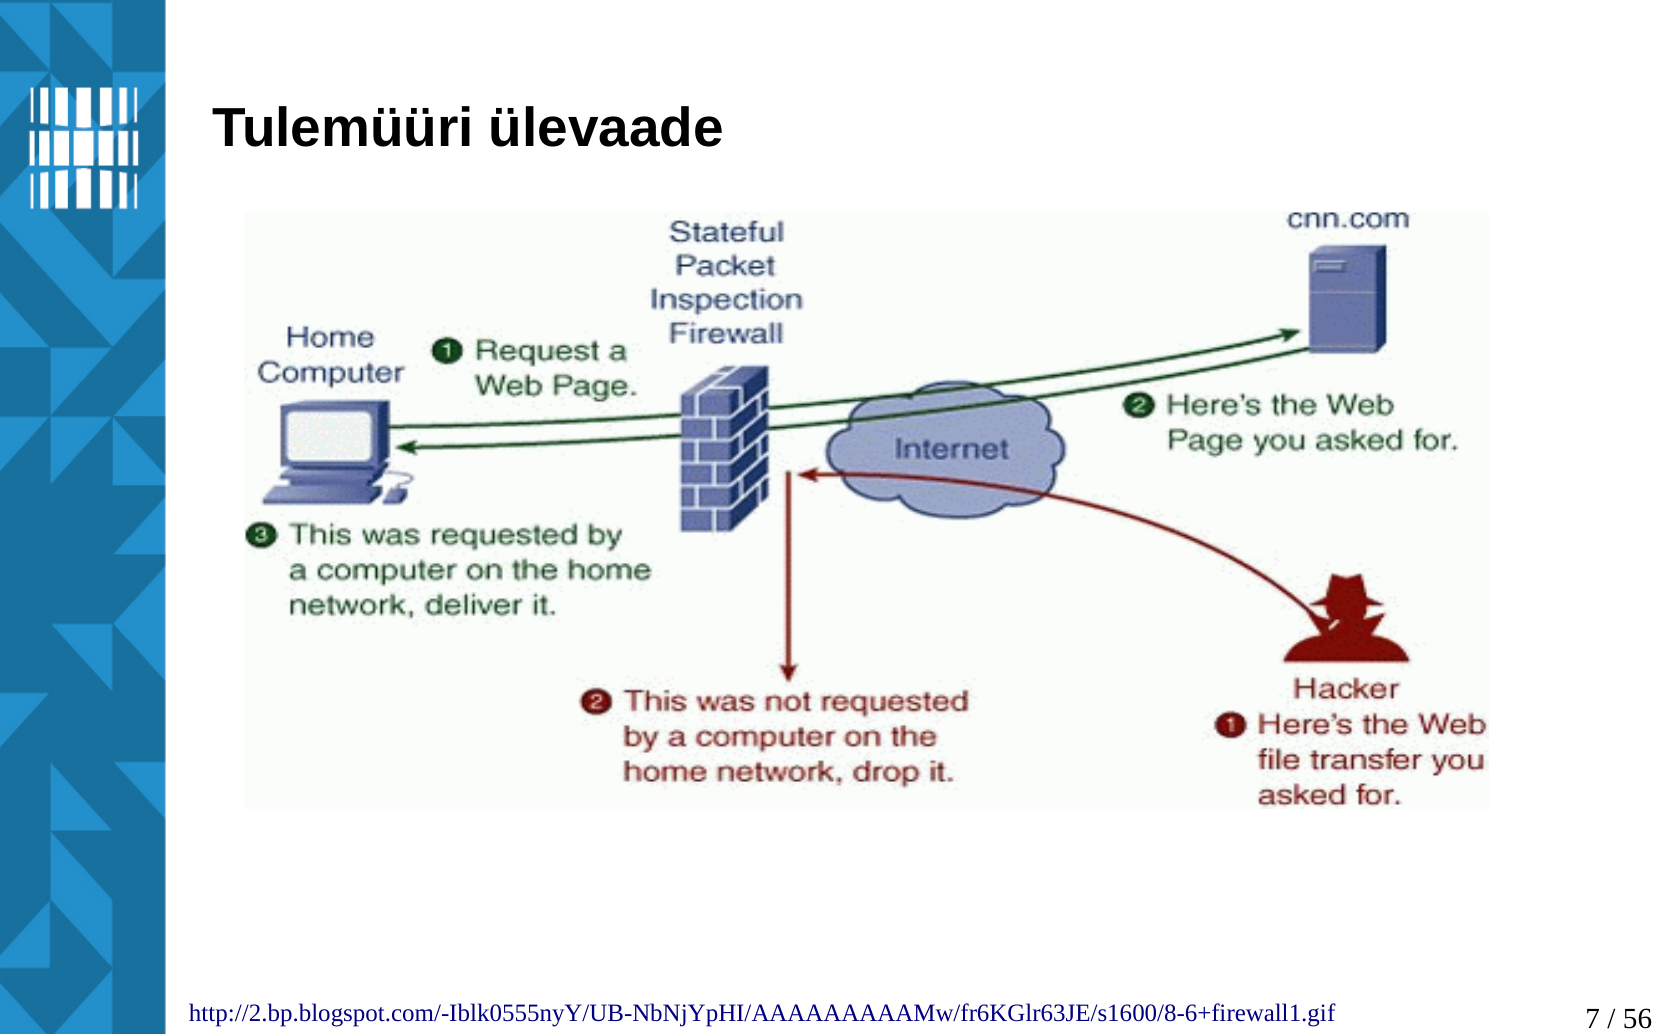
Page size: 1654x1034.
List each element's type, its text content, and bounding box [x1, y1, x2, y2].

title Tulemüüri ülevaade [212, 41, 1595, 214]
text_box http://2.bp.blogspot.com/-Iblk0555nyY/UB-NbNjYpHI/AAAAAAAAAMw/fr6KGlr63JE/s1600/8-6+firewall1.gif [188, 998, 1341, 1034]
picture [244, 211, 1489, 809]
